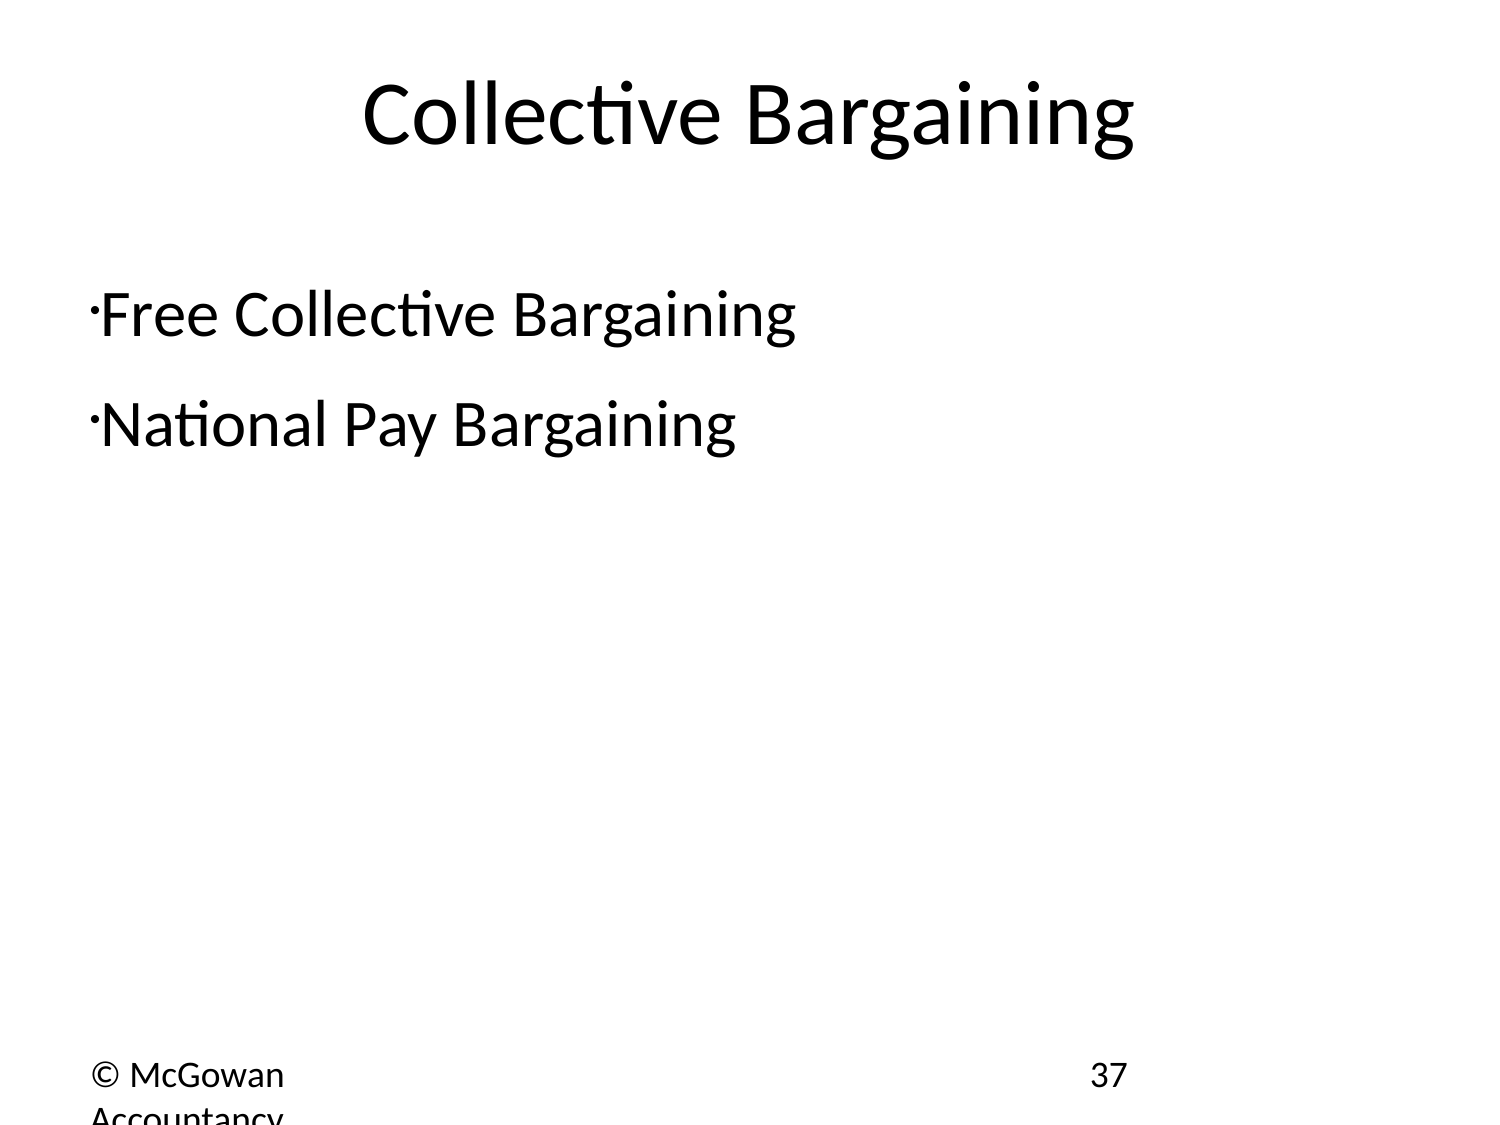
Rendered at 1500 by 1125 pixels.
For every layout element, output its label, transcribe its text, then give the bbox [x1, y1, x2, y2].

text_box [1074, 1042, 1425, 1103]
text_box © McGowan Accountancy Services [75, 1042, 425, 1103]
list Free Collective Bargaining National Pay Bargaining [75, 262, 1425, 1005]
title Collective Bargaining [75, 45, 1425, 233]
